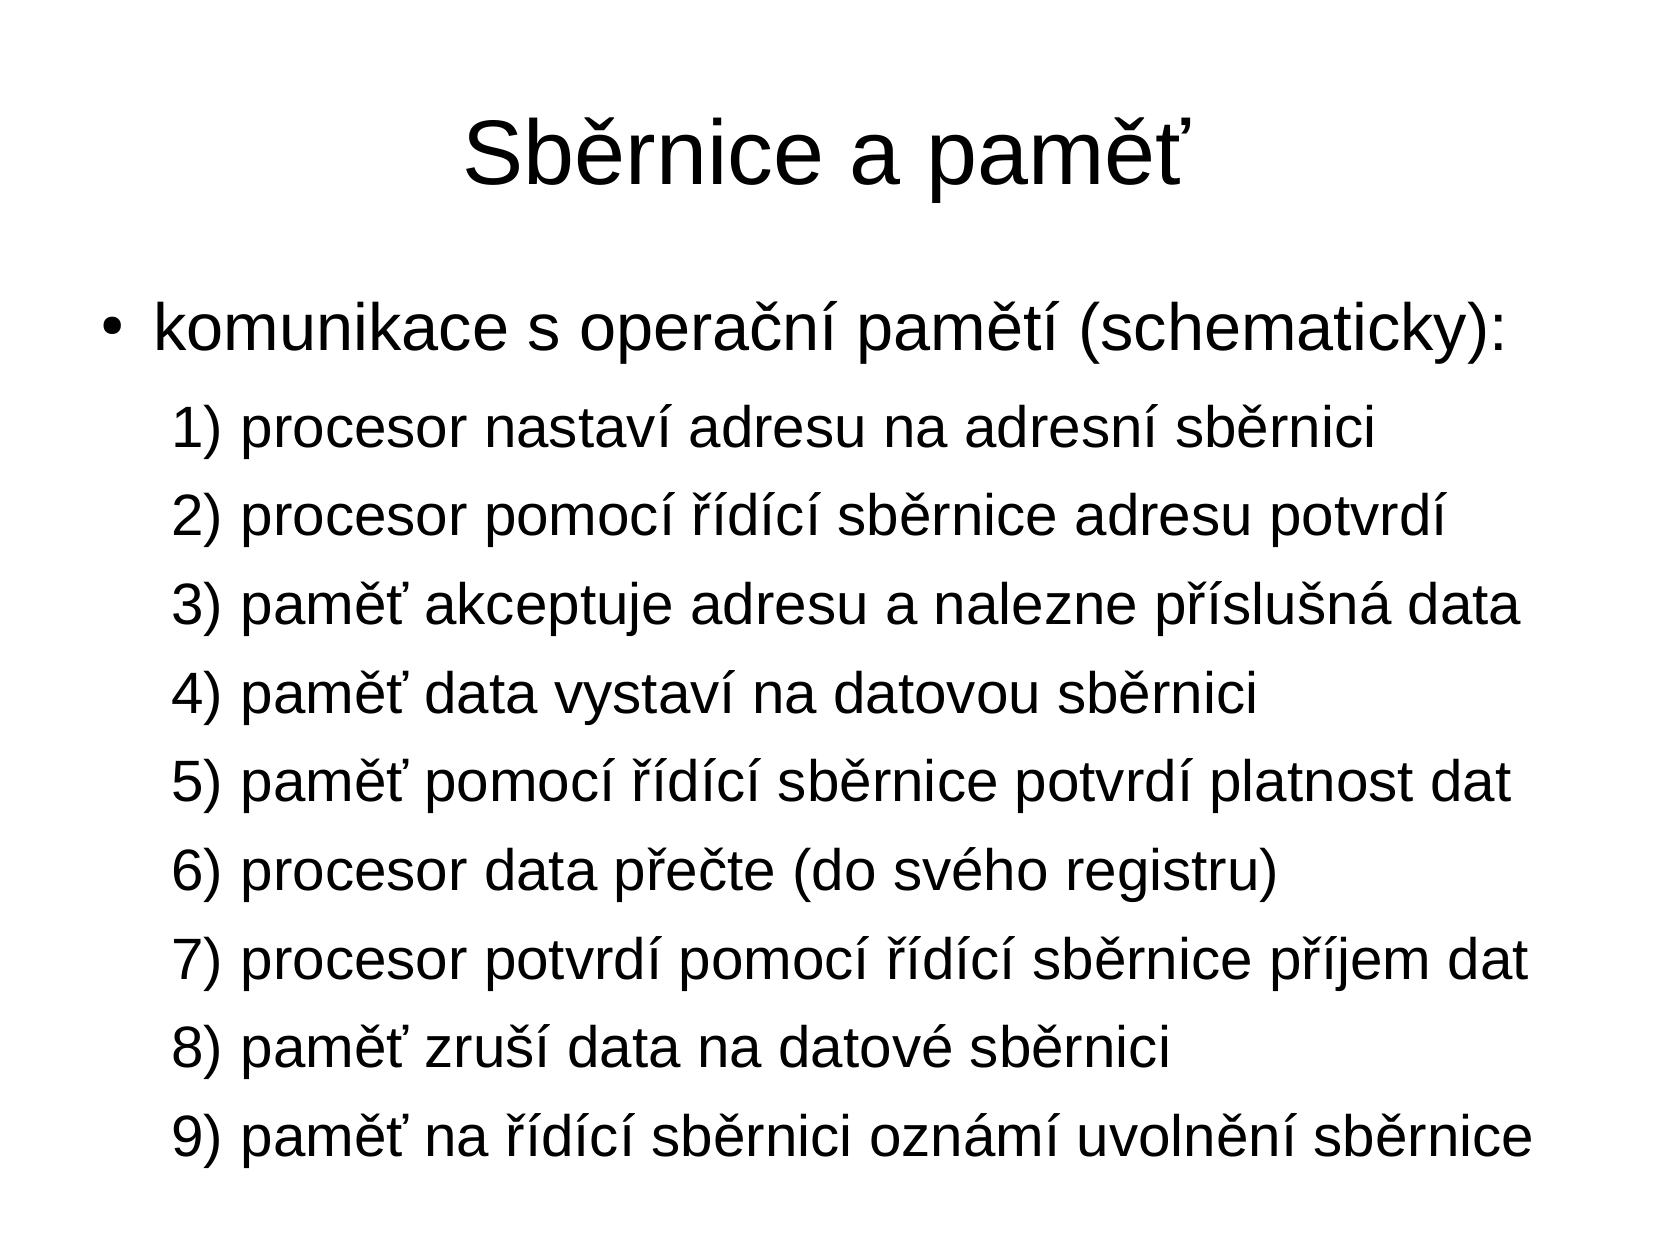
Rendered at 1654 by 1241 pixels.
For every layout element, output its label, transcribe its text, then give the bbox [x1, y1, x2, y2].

title Sběrnice a paměť [82, 49, 1571, 257]
list komunikace s operační pamětí (schematicky): procesor nastaví adresu na adresní sběrnici procesor pomocí řídící sběrnice adresu potvrdí paměť akceptuje adresu a nalezne příslušná data paměť data vystaví na datovou sběrnici paměť pomocí řídící sběrnice potvrdí platnost dat procesor data přečte (do svého registru) procesor potvrdí pomocí řídící sběrnice příjem dat paměť zruší data na datové sběrnici paměť na řídící sběrnici oznámí uvolnění sběrnice [82, 290, 1571, 1169]
